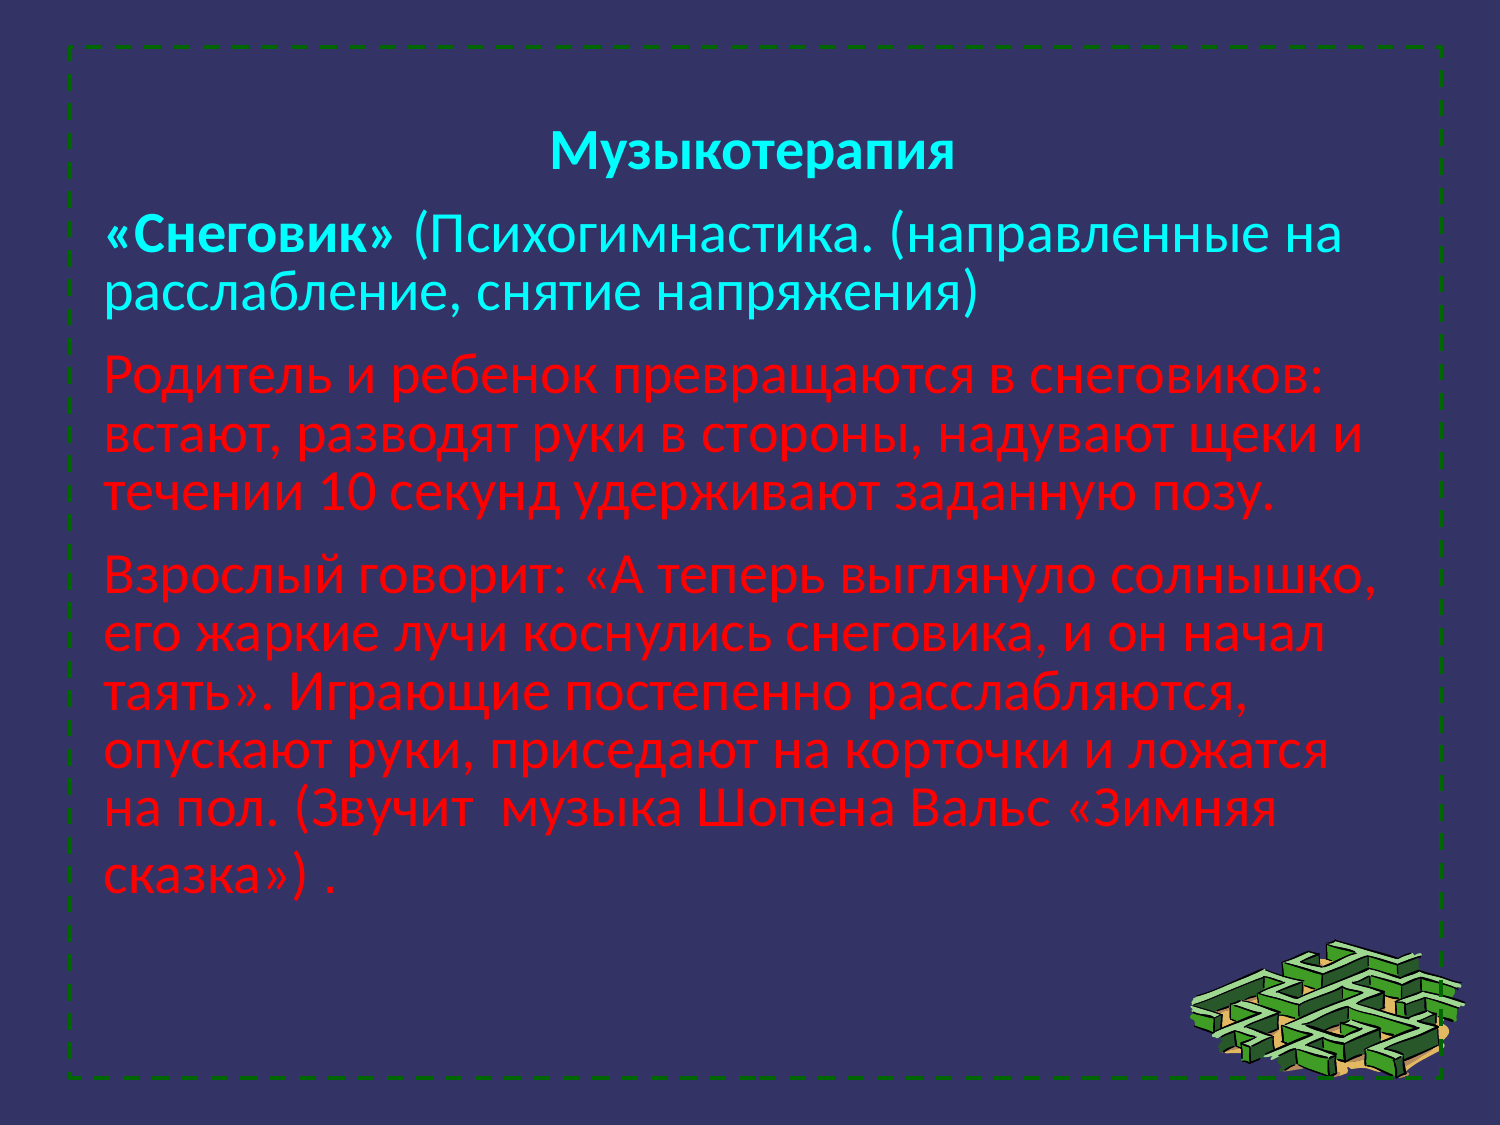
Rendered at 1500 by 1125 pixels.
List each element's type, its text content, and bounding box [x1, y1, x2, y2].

text_box Музыкотерапия «Снеговик» (Психогимнастика. (направленные на расслабление, снятие напряжения) Родитель и ребенок превращаются в снеговиков: встают, разводят руки в стороны, надувают щеки и течении 10 секунд удерживают заданную позу. Взрослый говорит: «А теперь выглянуло солнышко, его жаркие лучи коснулись снеговика, и он начал таять». Играющие постепенно расслабляются, опускают руки, приседают на корточки и ложатся на пол. (Звучит музыка Шопена Вальс «Зимняя сказка») . [88, 118, 1418, 1111]
